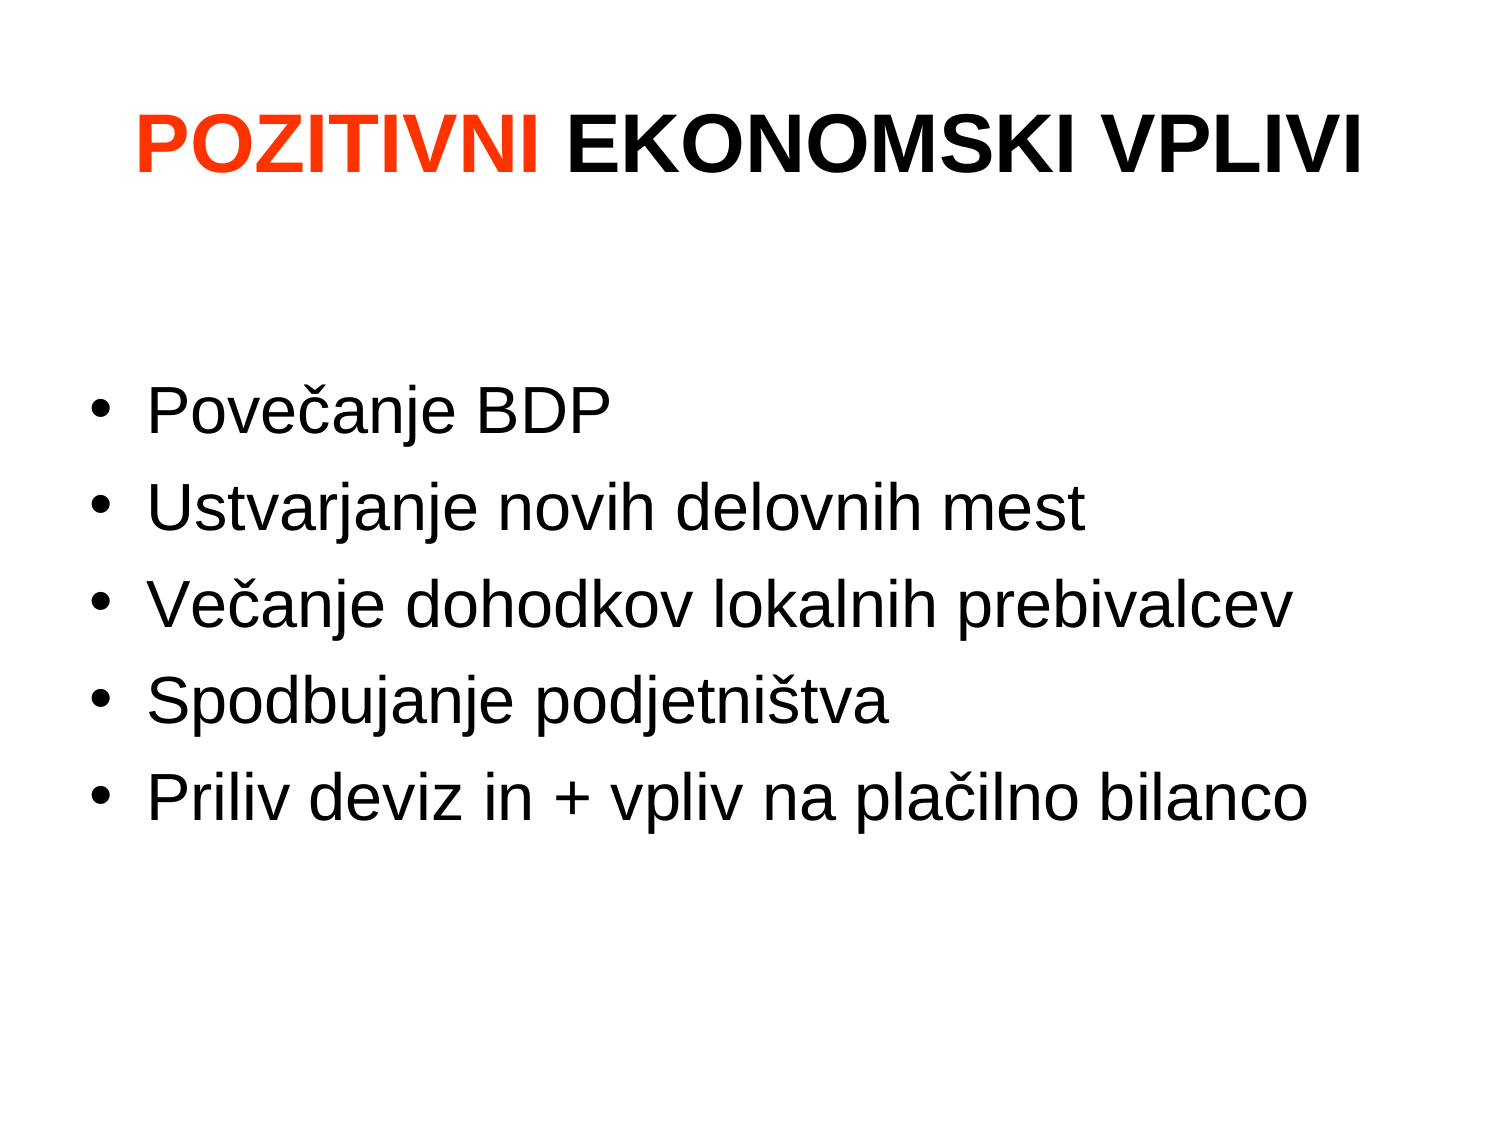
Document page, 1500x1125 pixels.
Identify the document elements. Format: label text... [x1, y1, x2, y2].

list Povečanje BDP Ustvarjanje novih delovnih mest Večanje dohodkov lokalnih prebivalcev Spodbujanje podjetništva Priliv deviz in + vpliv na plačilno bilanco [75, 262, 1426, 1125]
title POZITIVNI EKONOMSKI VPLIVI [75, 45, 1426, 233]
